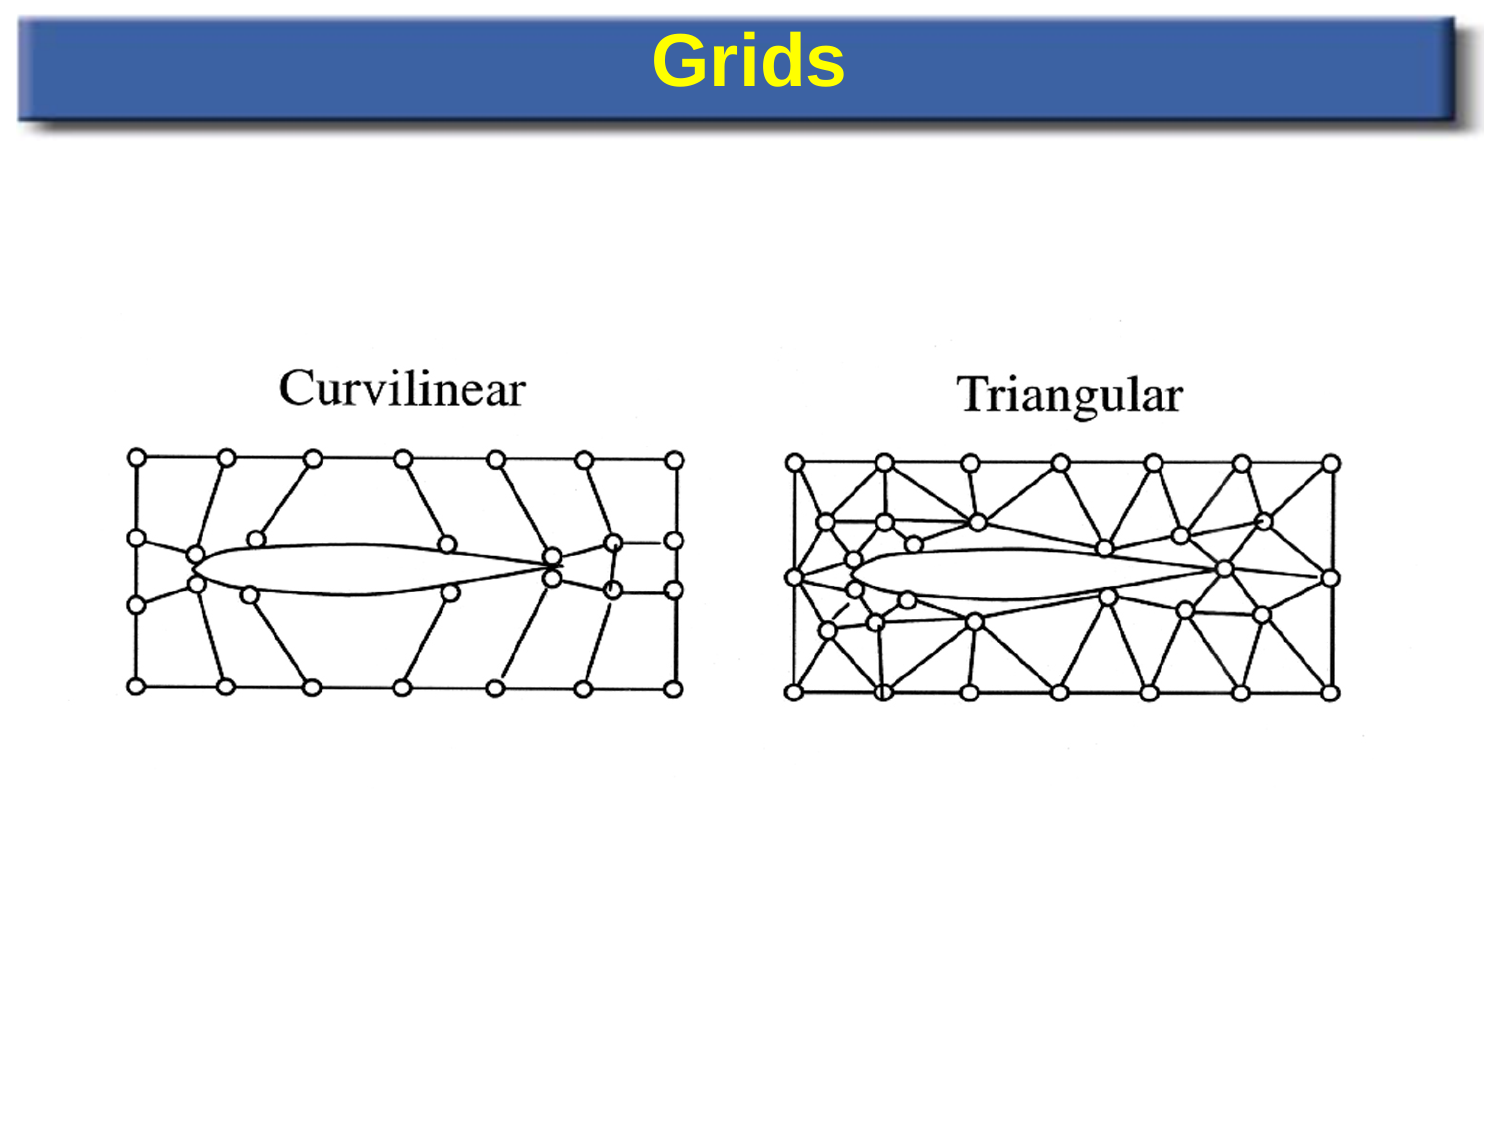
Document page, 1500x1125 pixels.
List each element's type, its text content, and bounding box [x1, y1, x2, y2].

picture [16, 13, 1484, 141]
picture [59, 313, 1427, 799]
title Grids [112, 0, 1388, 114]
